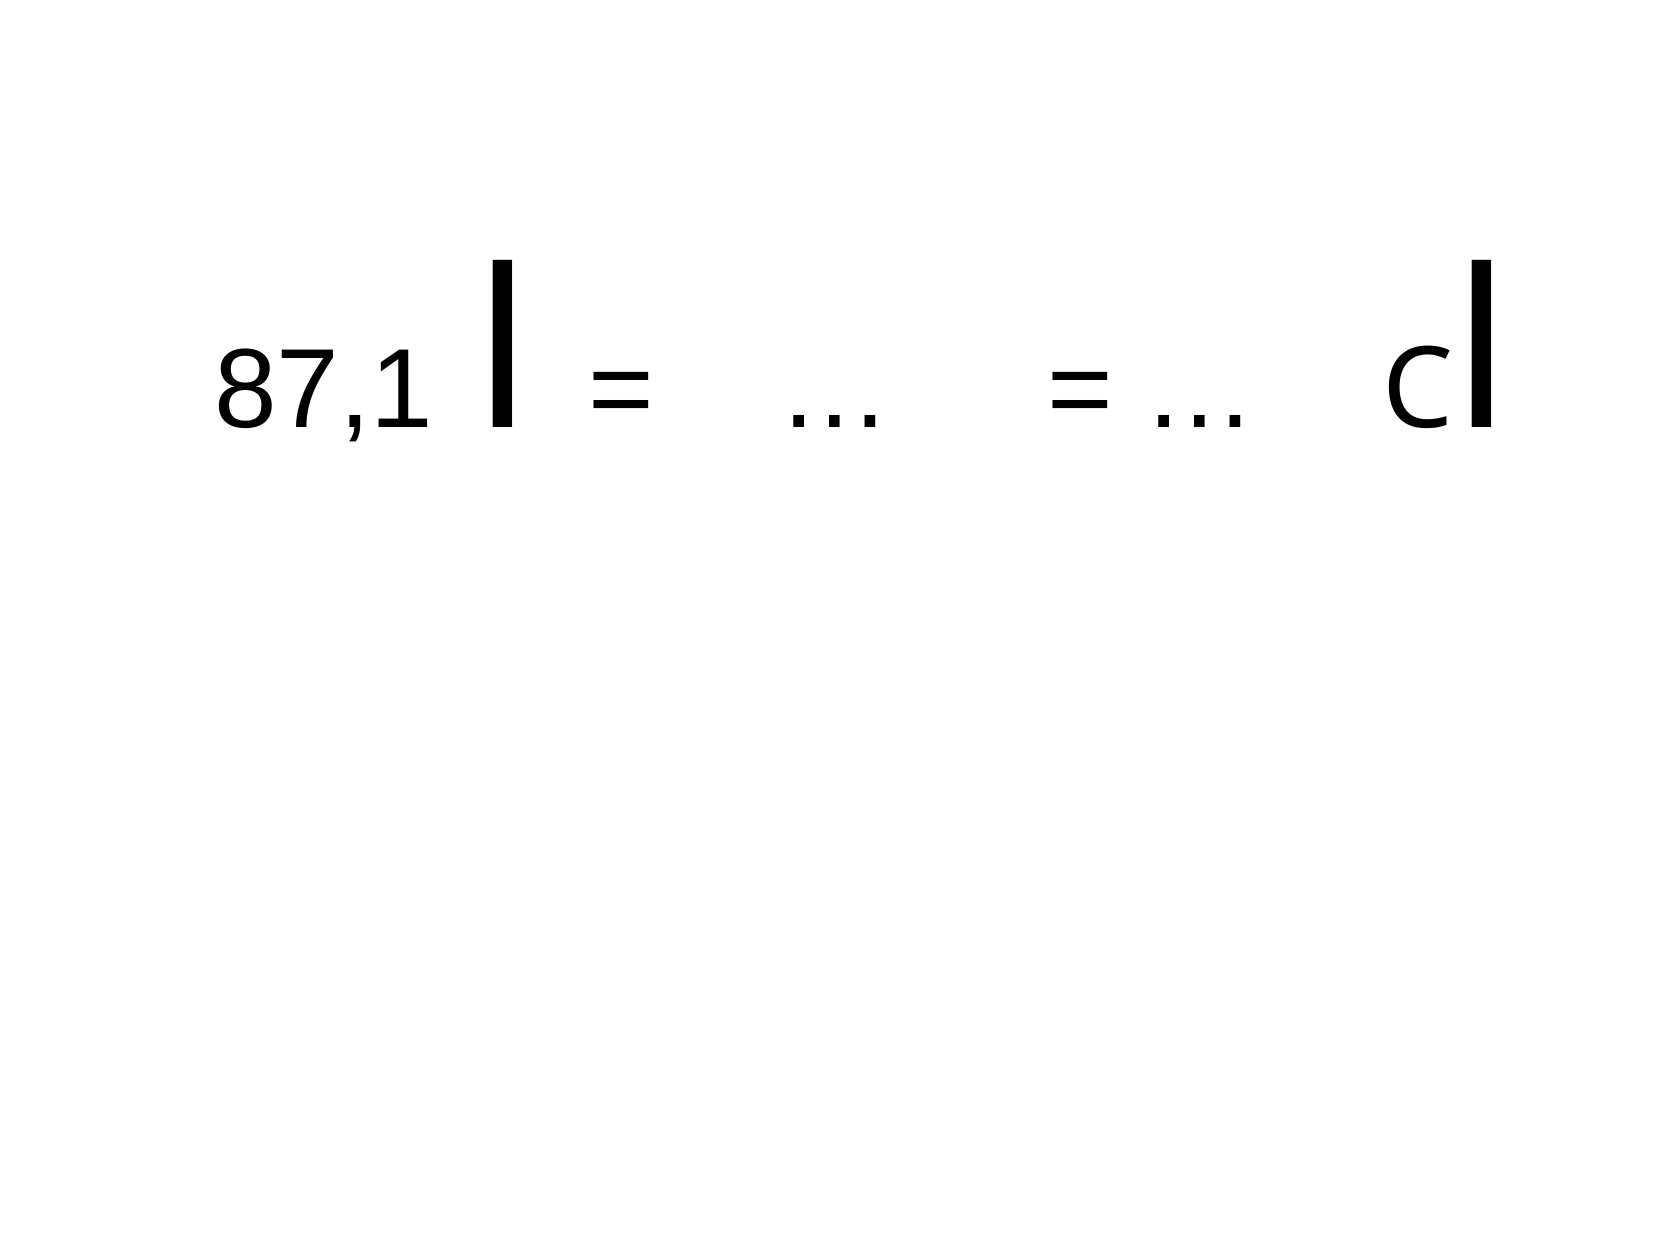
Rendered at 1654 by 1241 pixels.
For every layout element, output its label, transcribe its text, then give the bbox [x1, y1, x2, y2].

subtitle 87,1 l = … = … Cl [118, 59, 1607, 626]
